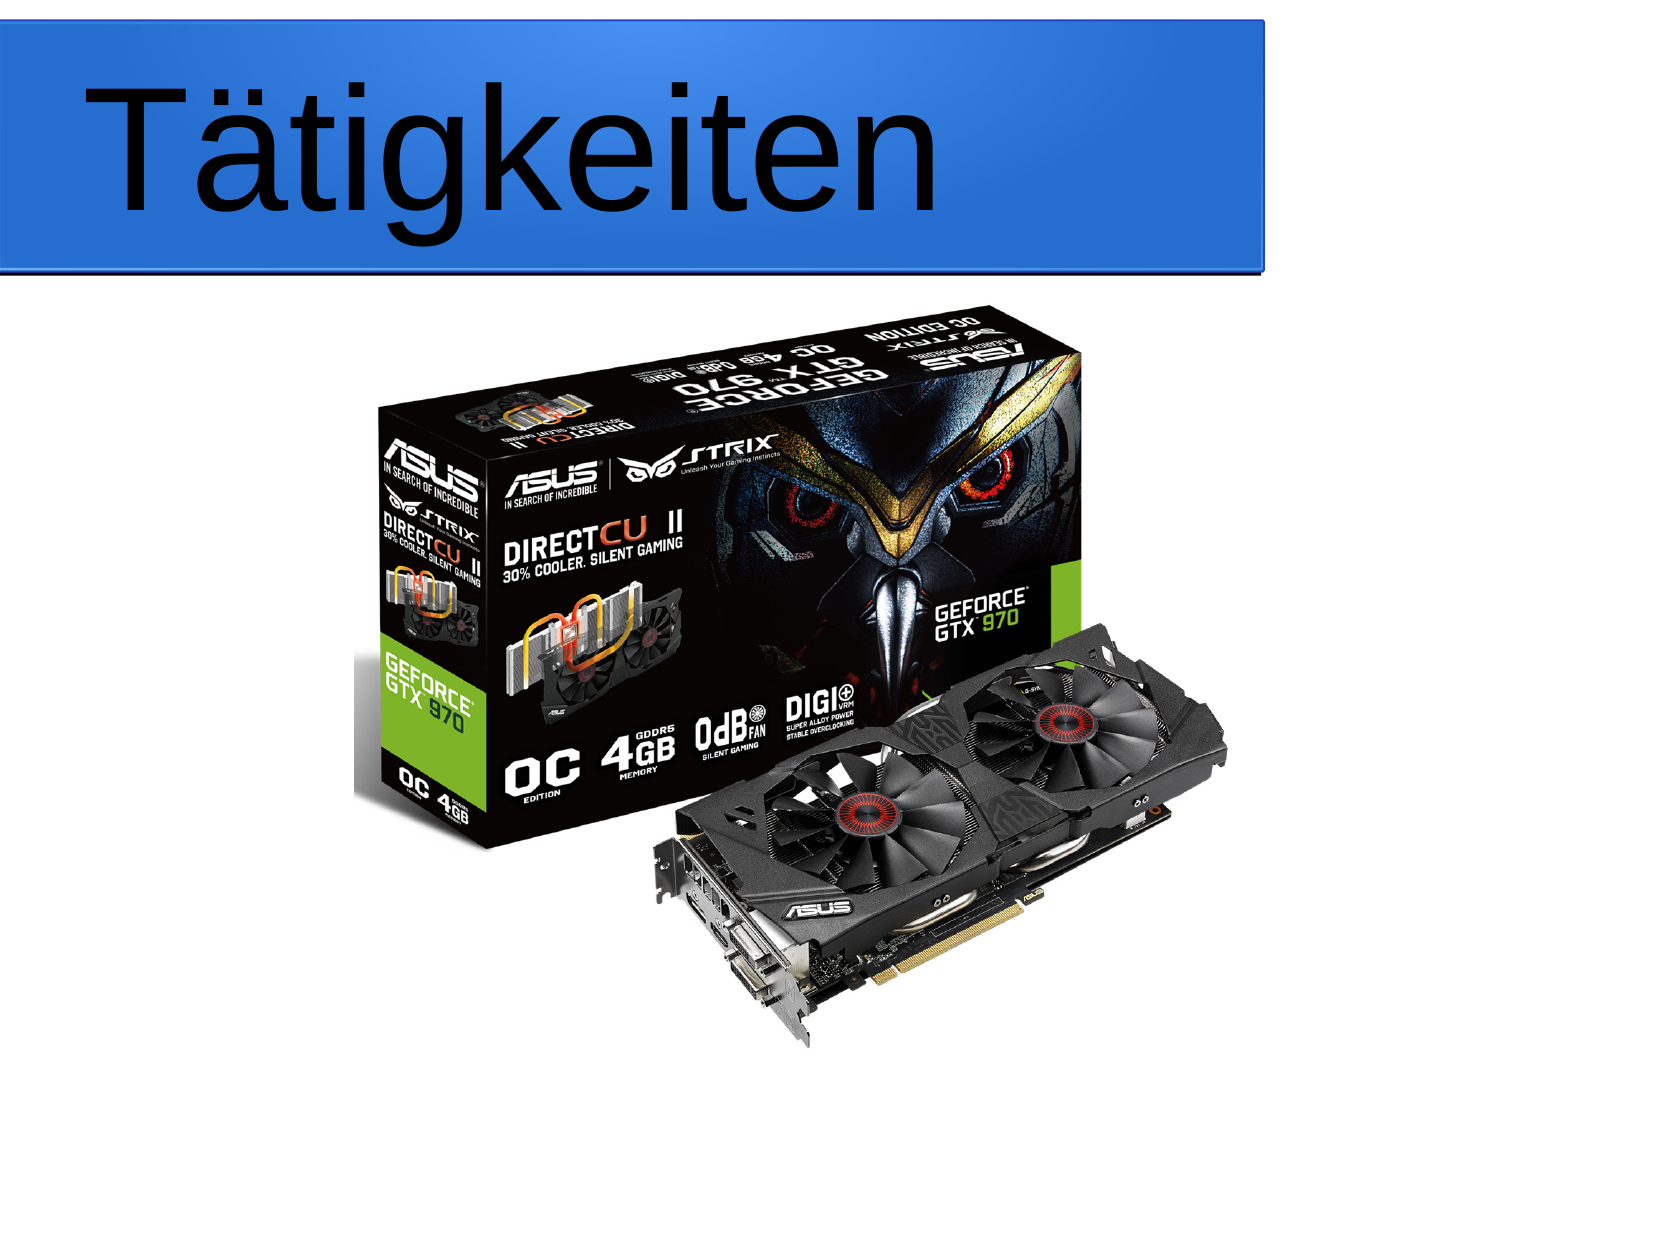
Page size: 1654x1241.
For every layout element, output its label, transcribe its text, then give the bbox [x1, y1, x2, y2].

title Tätigkeiten [82, 47, 1235, 252]
picture [354, 295, 1252, 1060]
